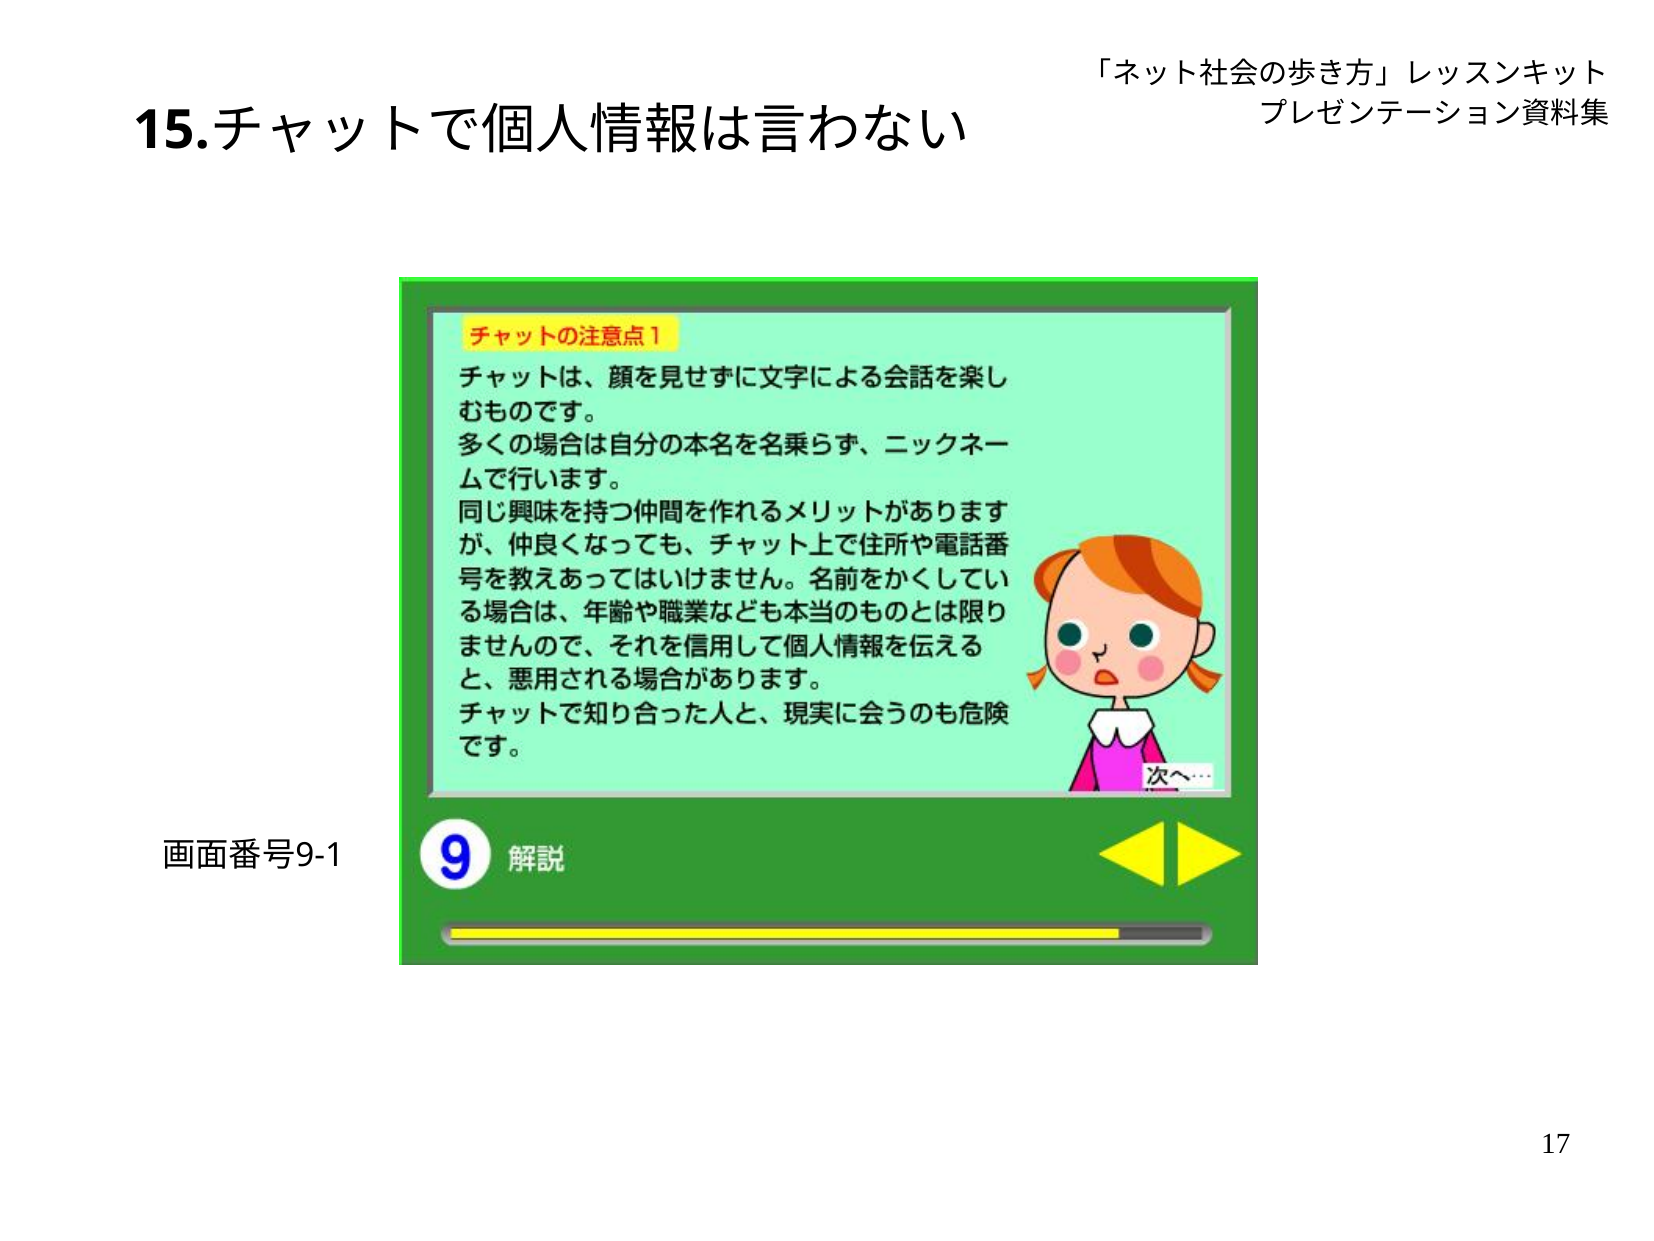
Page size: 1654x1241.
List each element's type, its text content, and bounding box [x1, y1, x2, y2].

picture [399, 277, 1258, 965]
text_box 画面番号9-1 [147, 826, 384, 882]
text_box 15.チャットで個人情報は言わない [118, 88, 1241, 169]
text_box 「ネット社会の歩き方」レッスンキット プレゼンテーション資料集 [1062, 44, 1625, 139]
